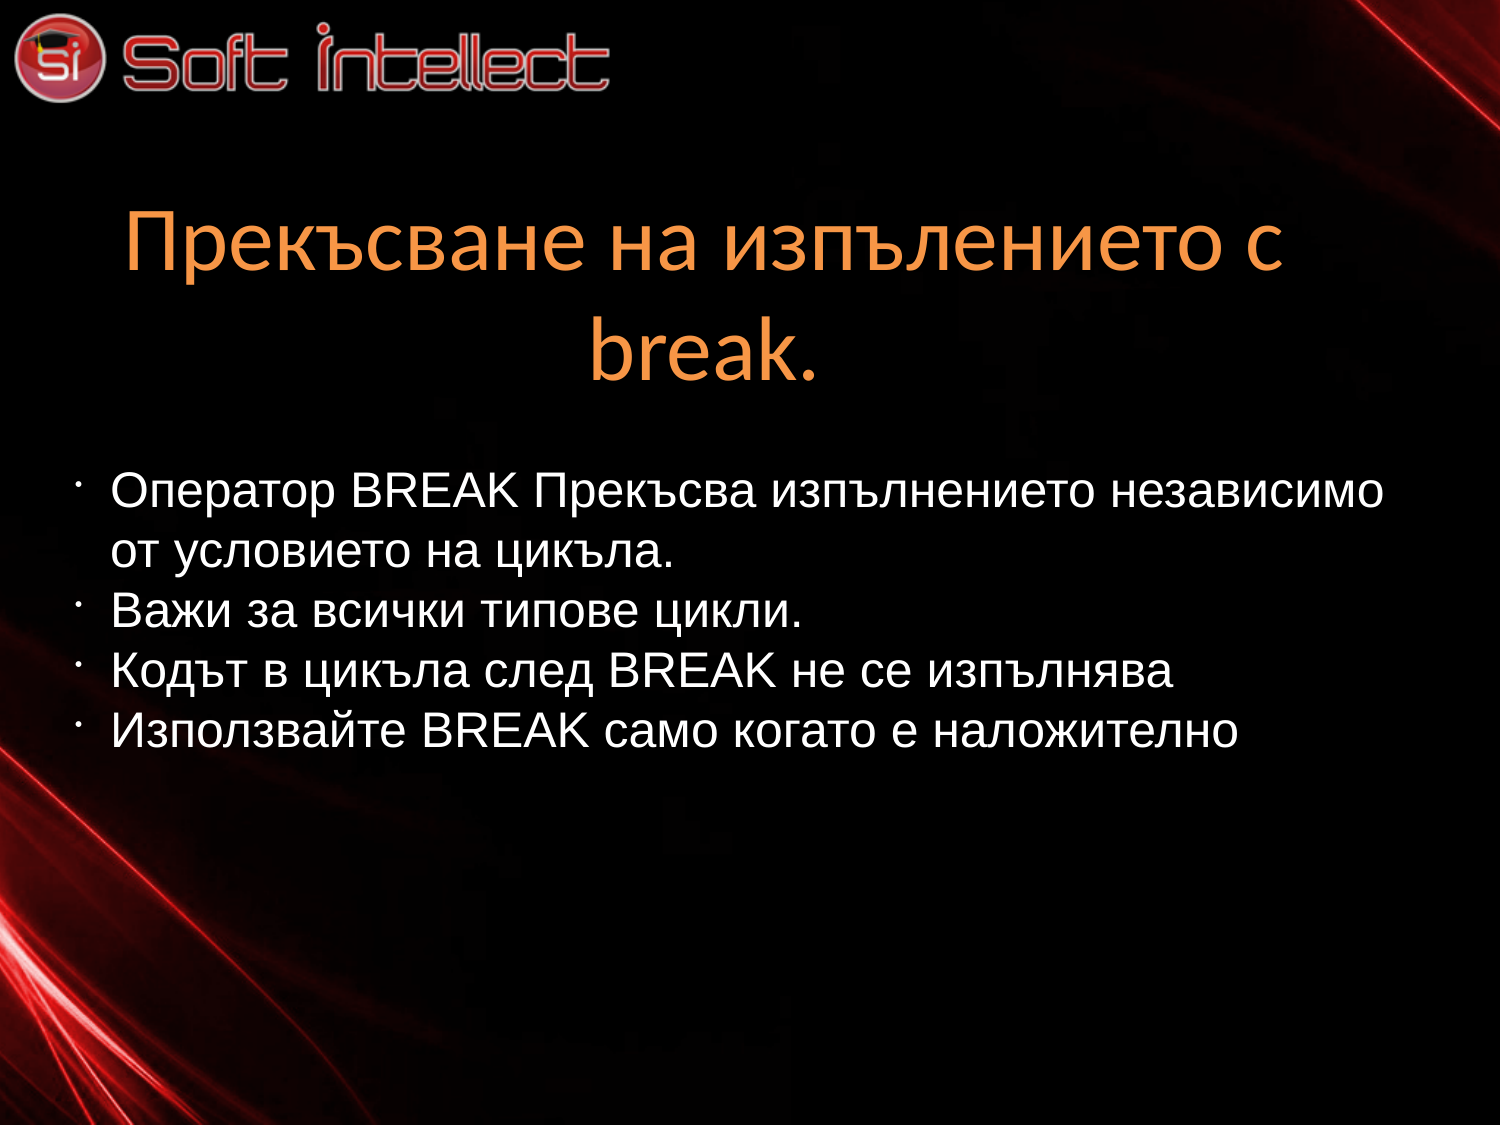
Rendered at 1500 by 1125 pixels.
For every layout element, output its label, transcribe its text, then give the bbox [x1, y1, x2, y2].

picture [0, 0, 1500, 1125]
text_box Оператор BREAK Прекъсва изпълнението независимо от условието на цикъла. Важи за всички типове цикли. Кодът в цикъла след BREAK не се изпълнява Използвайте BREAK само когато е наложително [59, 449, 1410, 780]
text_box Прекъсване на изпълението с break. [30, 194, 1380, 382]
